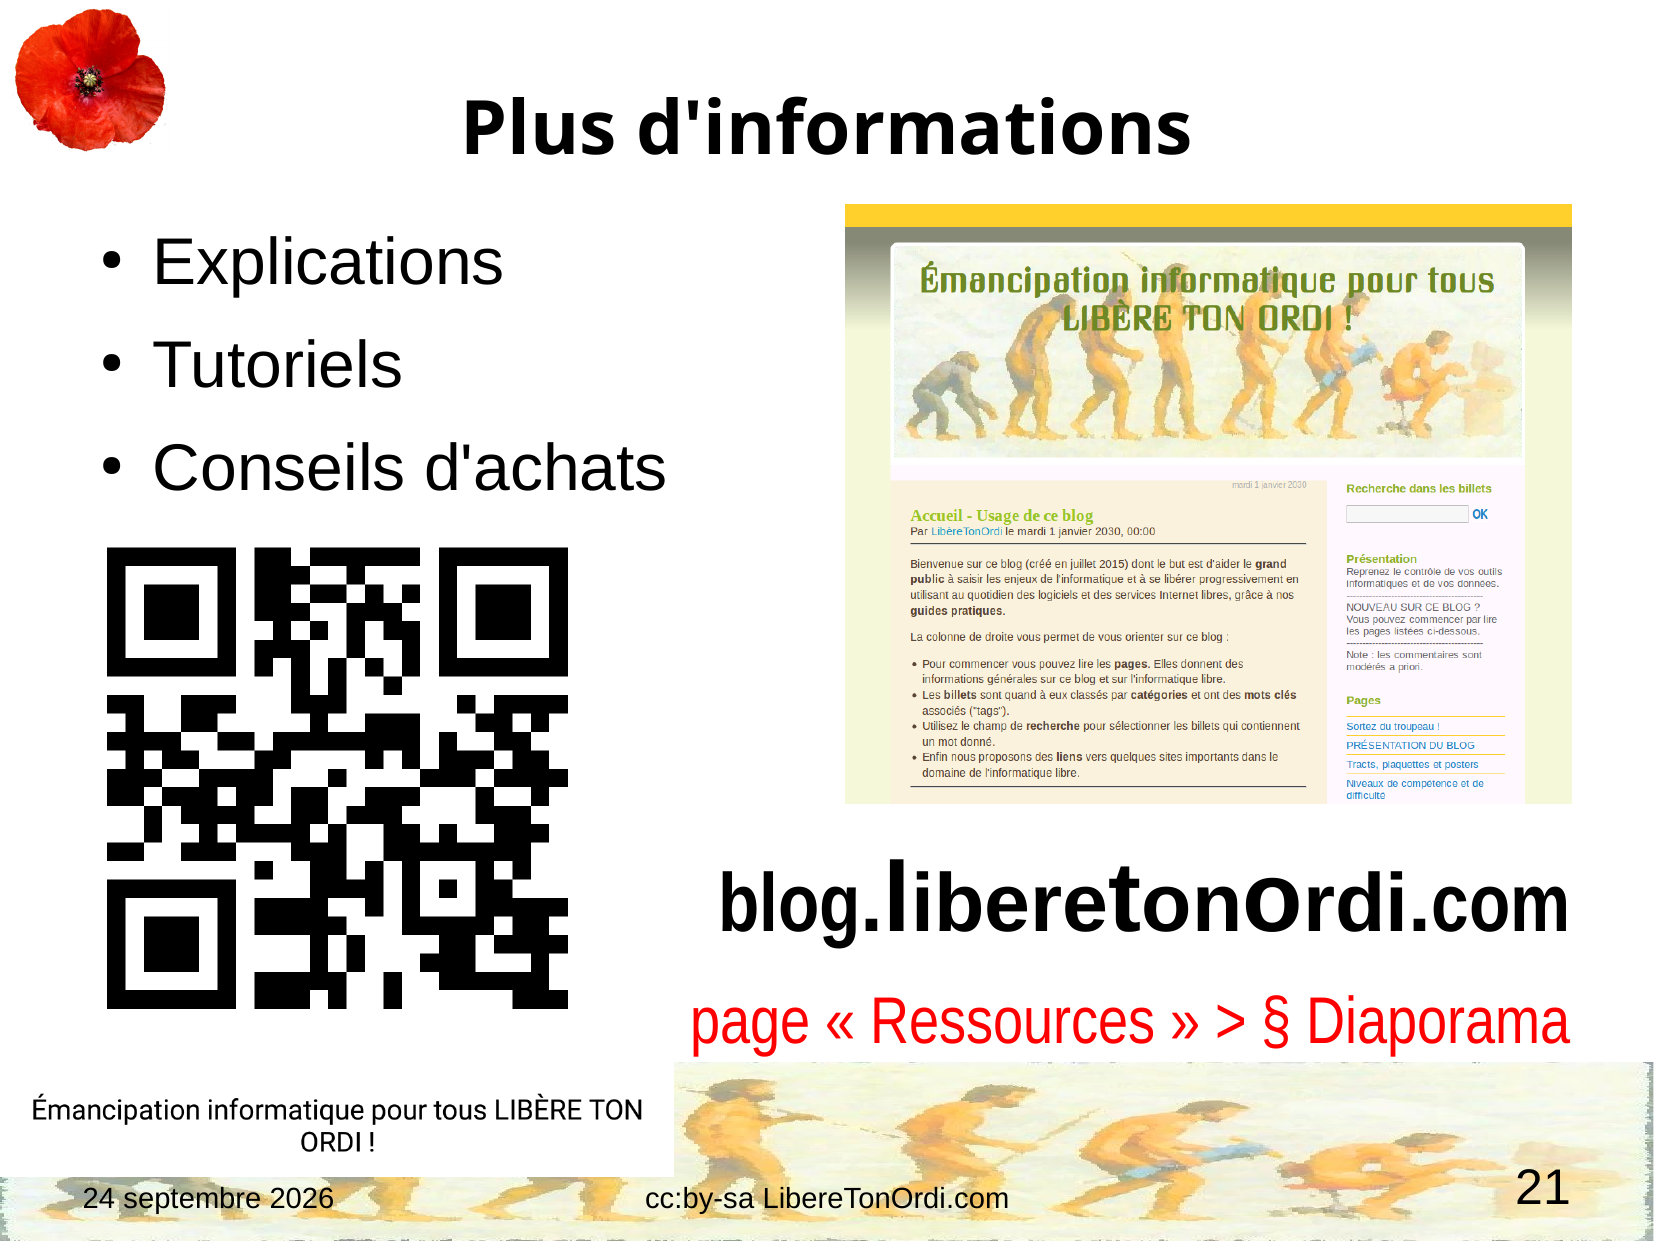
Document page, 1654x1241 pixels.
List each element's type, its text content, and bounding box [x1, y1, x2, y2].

list Explications Tutoriels Conseils d'achats blog.liberetonordi.com page « Ressources » > § Diaporama [82, 224, 1571, 1063]
picture [845, 204, 1572, 804]
picture [11, 5, 169, 154]
title Plus d'informations [82, 49, 1571, 201]
picture [0, 507, 1654, 1241]
